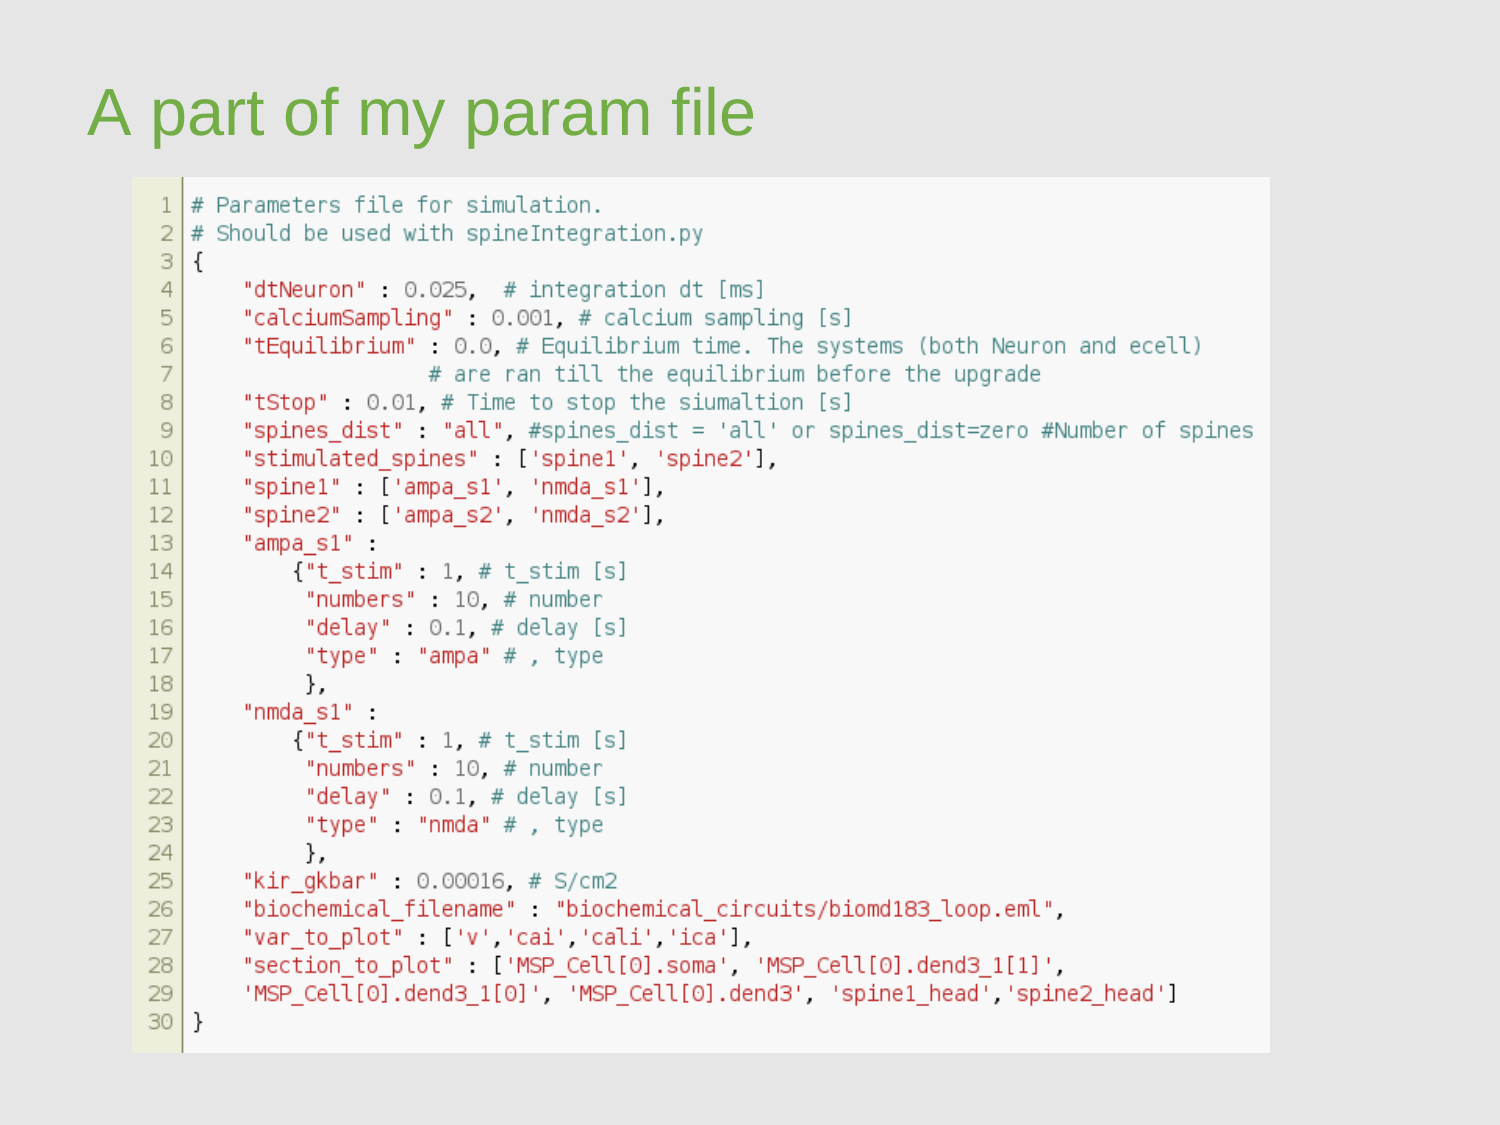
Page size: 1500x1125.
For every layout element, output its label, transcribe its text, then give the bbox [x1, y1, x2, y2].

title A part of my param file [87, 57, 1426, 168]
picture [132, 177, 1270, 1053]
